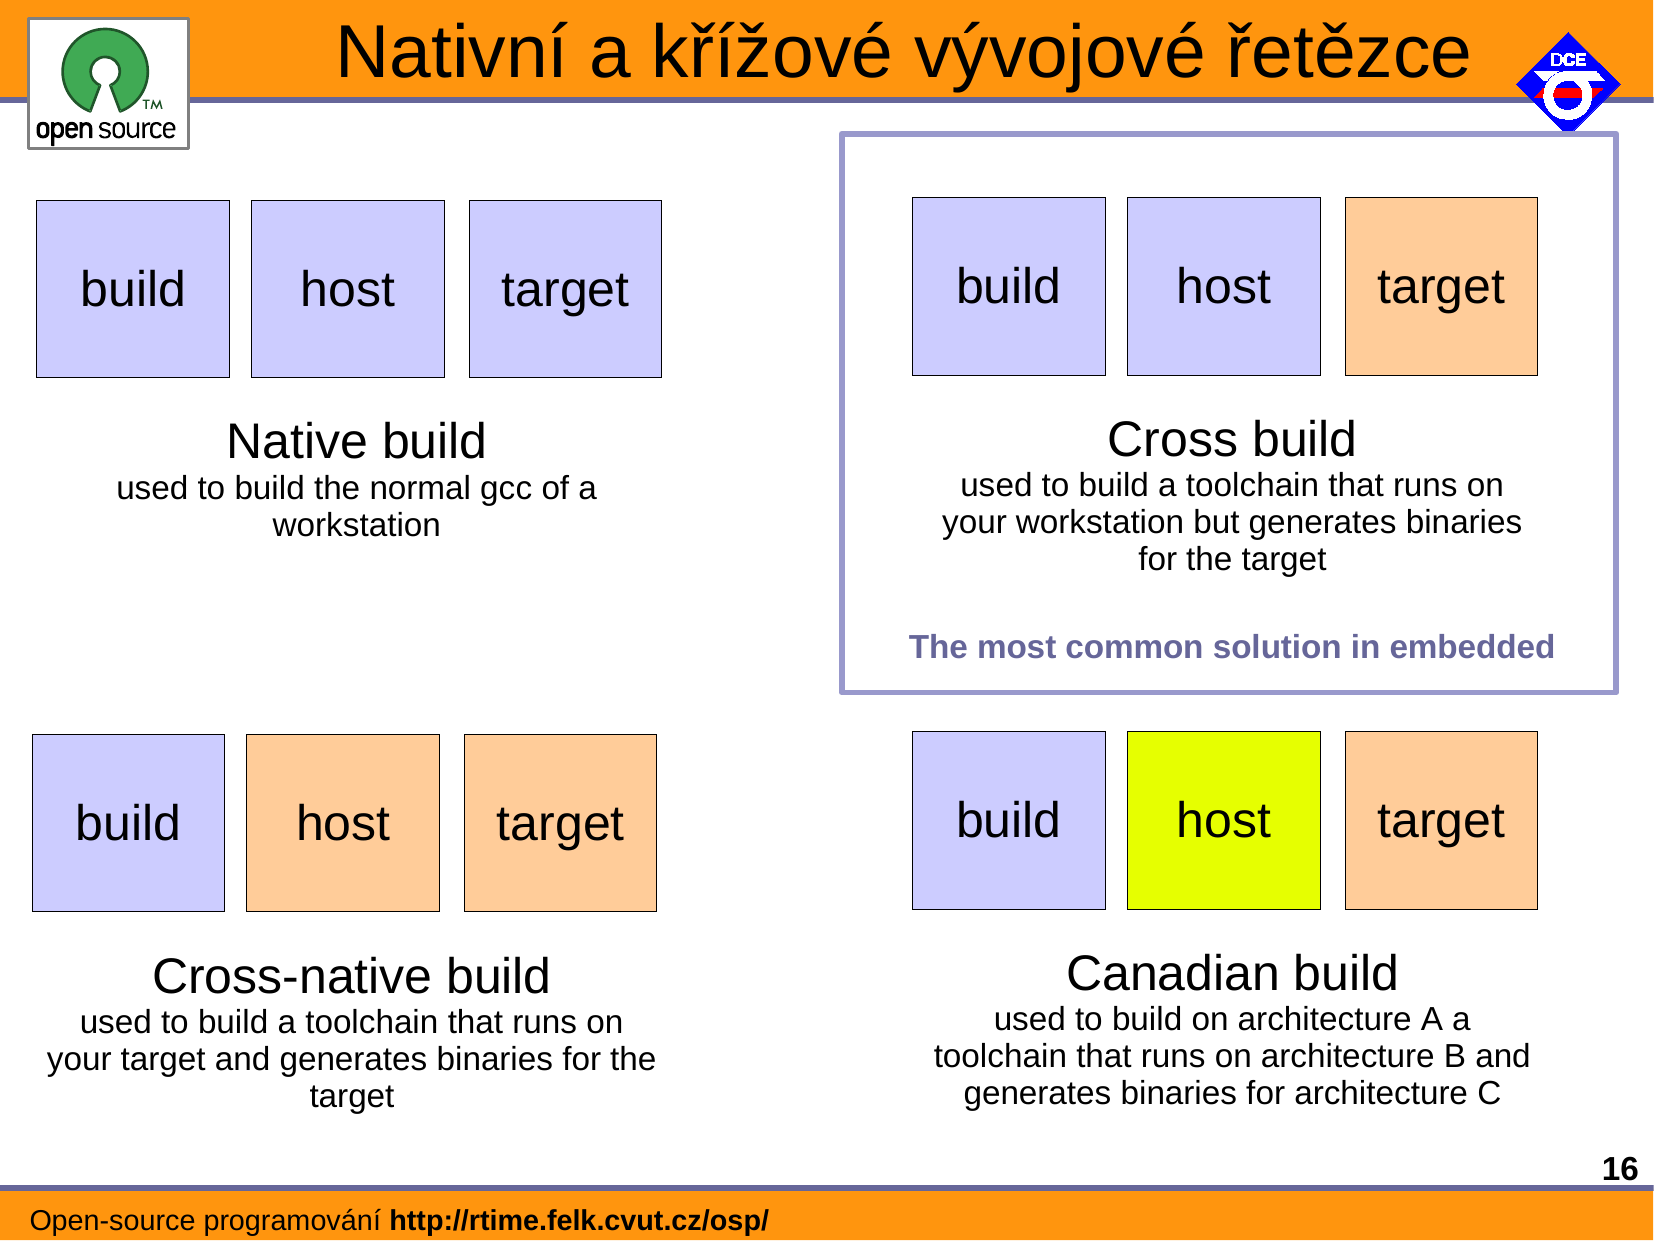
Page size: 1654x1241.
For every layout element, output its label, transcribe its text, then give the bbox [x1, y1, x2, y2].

text_box host [251, 200, 445, 378]
text_box target [1345, 731, 1538, 910]
text_box Canadian build used to build on architecture A a toolchain that runs on architecture B and generates binaries for architecture C [920, 939, 1546, 1138]
text_box host [246, 734, 440, 912]
text_box Native build used to build the normal gcc of a workstation [44, 407, 670, 565]
text_box host [1127, 731, 1321, 910]
text_box host [1127, 197, 1321, 376]
text_box build [912, 731, 1106, 910]
title Nativní a křížové vývojové řetězce [178, 4, 1631, 98]
text_box The most common solution in embedded [879, 622, 1586, 679]
text_box target [464, 734, 657, 912]
text_box target [1345, 197, 1538, 376]
text_box build [912, 197, 1106, 376]
text_box build [32, 734, 225, 912]
text_box target [469, 200, 662, 378]
text_box Cross build used to build a toolchain that runs on your workstation but generates binaries for the target [920, 405, 1546, 604]
text_box Cross-native build used to build a toolchain that runs on your target and generates binaries for the target [39, 941, 665, 1140]
text_box build [36, 200, 230, 378]
